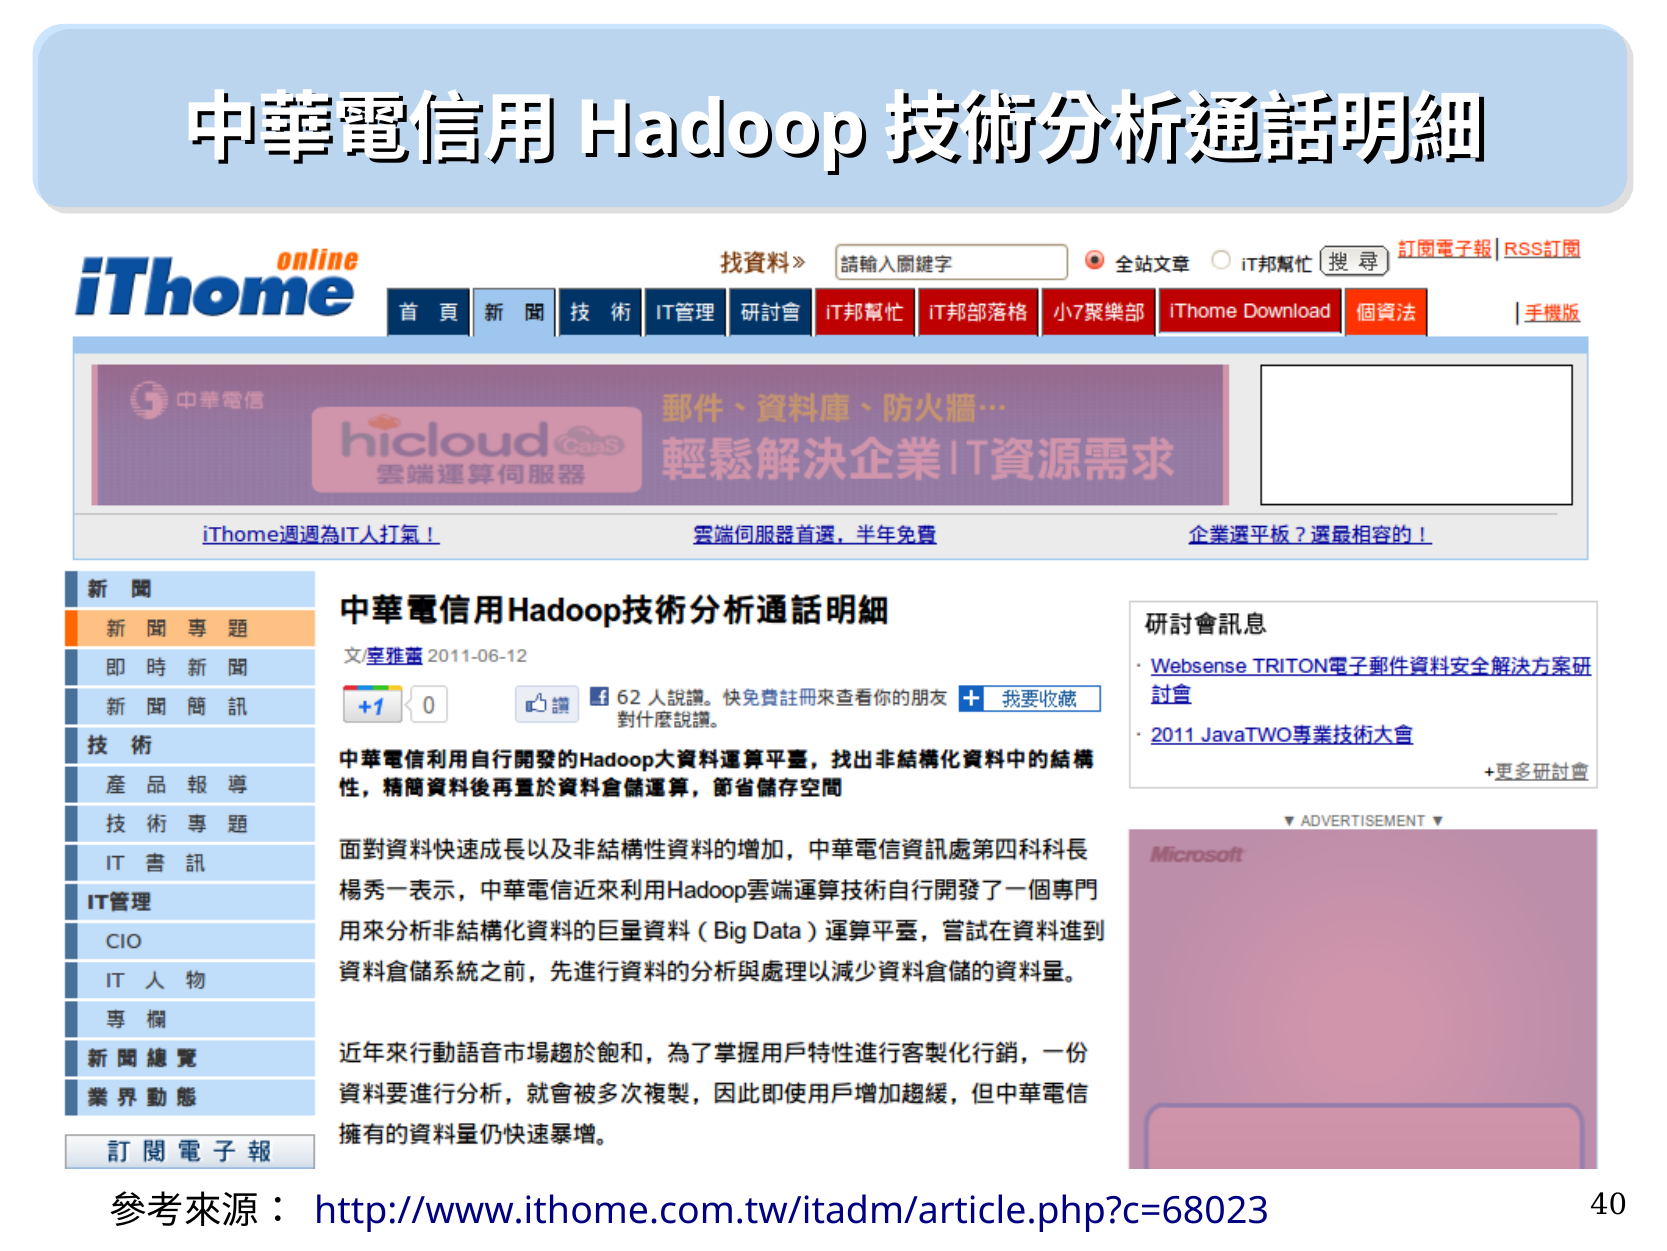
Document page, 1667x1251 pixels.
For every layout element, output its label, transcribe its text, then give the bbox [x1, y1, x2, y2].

text_box 參考來源： http://www.ithome.com.tw/itadm/article.php?c=68023 [94, 1178, 1571, 1238]
title 中華電信用Hadoop技術分析通話明細 [125, 73, 1542, 183]
text_box [32, 23, 1628, 208]
picture [34, 235, 1631, 1169]
